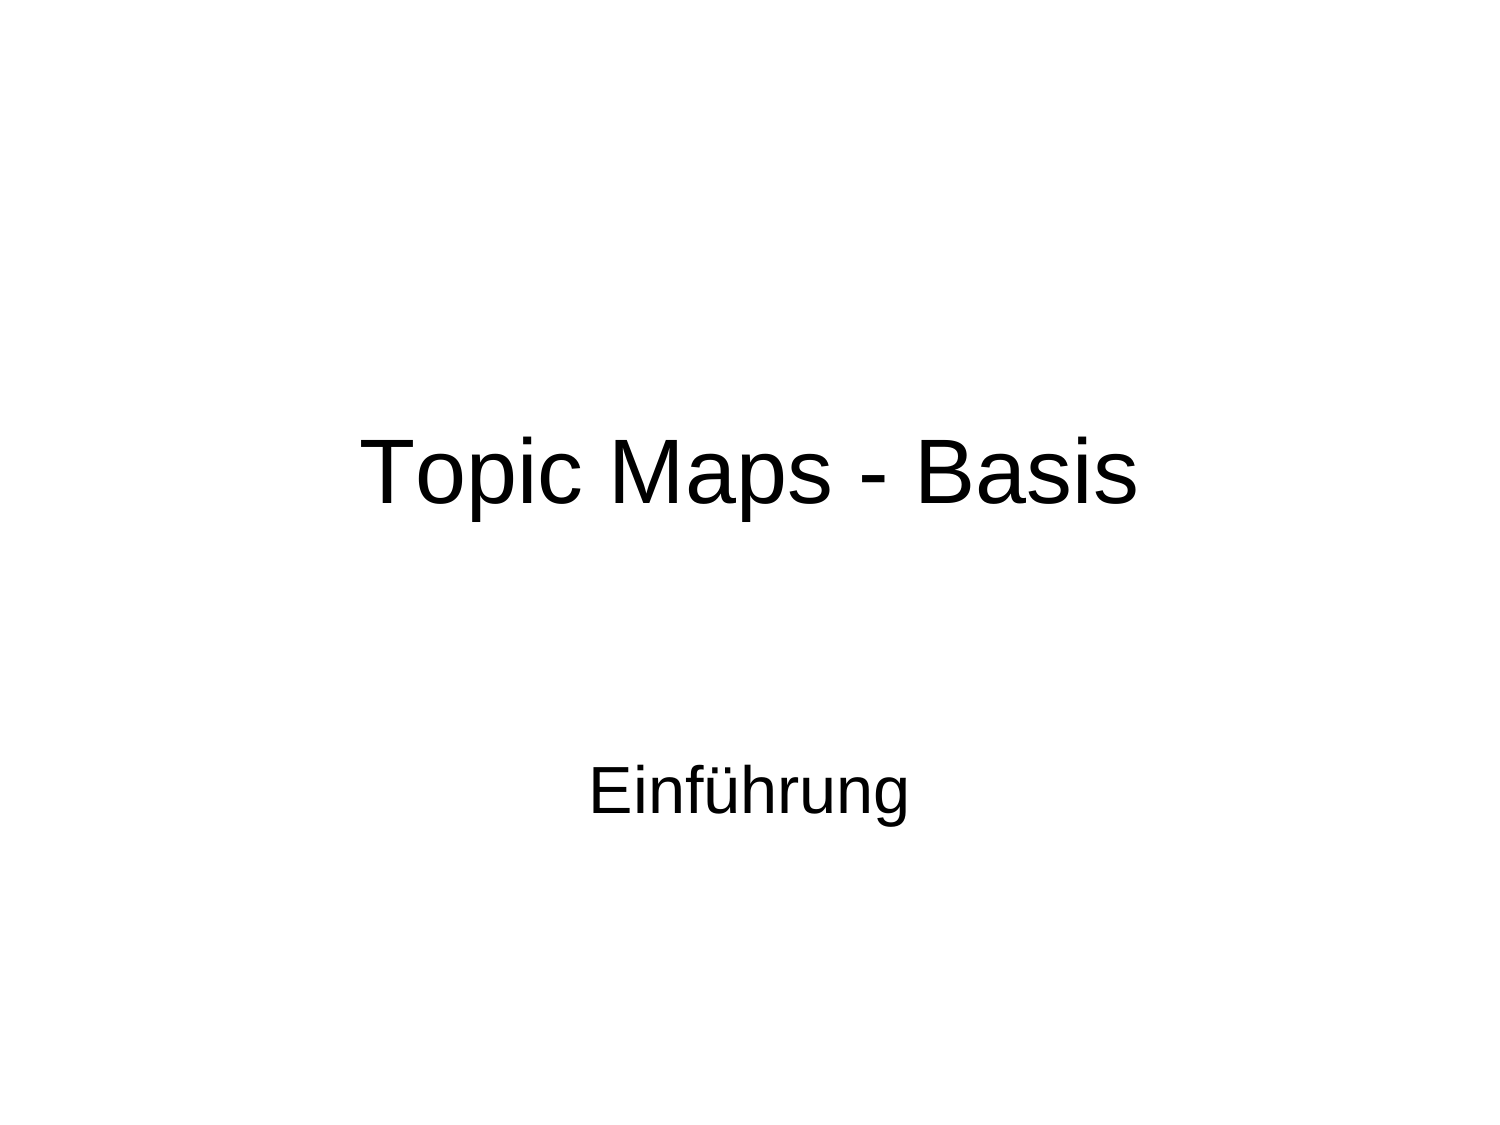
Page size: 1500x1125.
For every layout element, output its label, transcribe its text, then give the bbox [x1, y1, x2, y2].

subtitle Einführung [225, 644, 1276, 933]
title Topic Maps - Basis [112, 349, 1388, 591]
